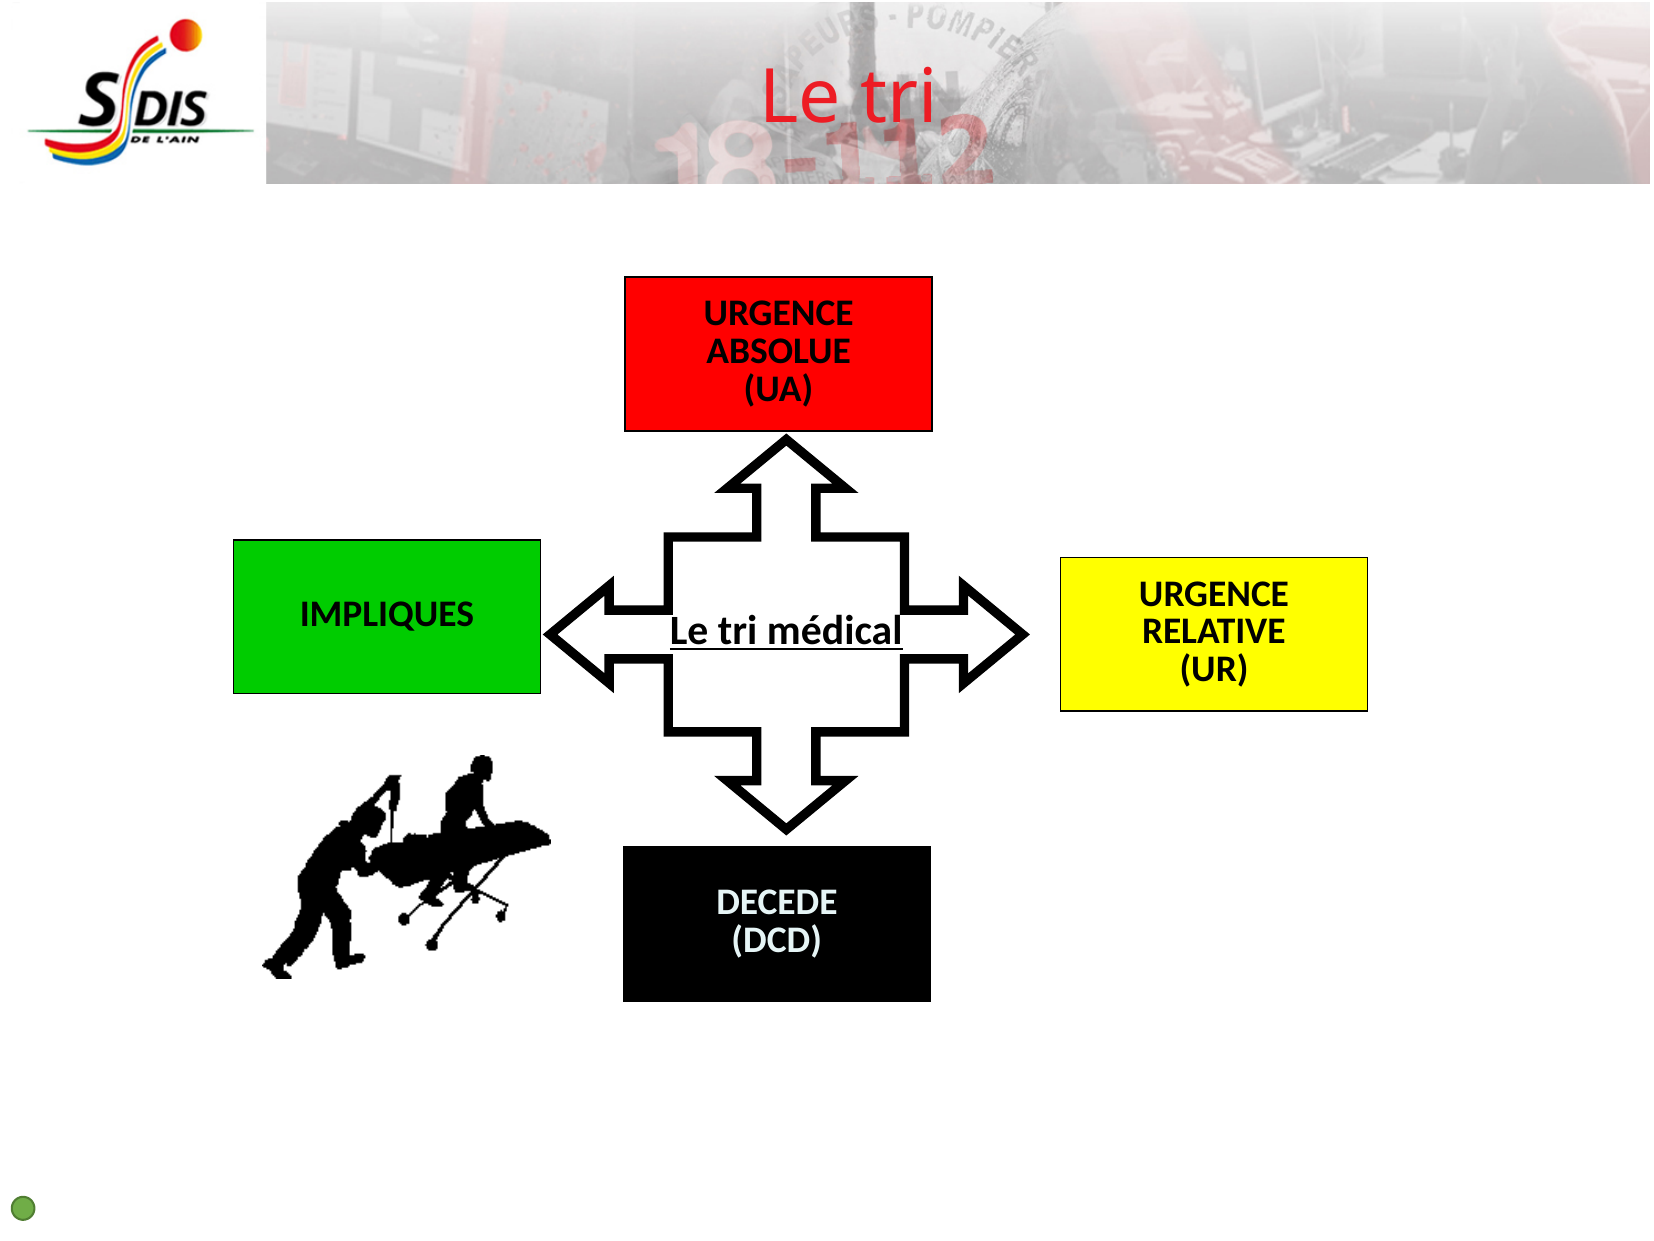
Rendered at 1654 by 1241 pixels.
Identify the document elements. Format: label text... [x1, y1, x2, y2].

text_box DECEDE (DCD) [623, 847, 930, 1001]
picture [262, 755, 551, 979]
title Le tri [67, 47, 1631, 139]
text_box URGENCE ABSOLUE (UA) [625, 277, 932, 431]
text_box IMPLIQUES [234, 540, 541, 694]
text_box Le tri médical [550, 439, 1023, 830]
picture [11, 2, 1650, 184]
text_box [11, 1196, 35, 1220]
text_box URGENCE RELATIVE (UR) [1061, 558, 1368, 711]
